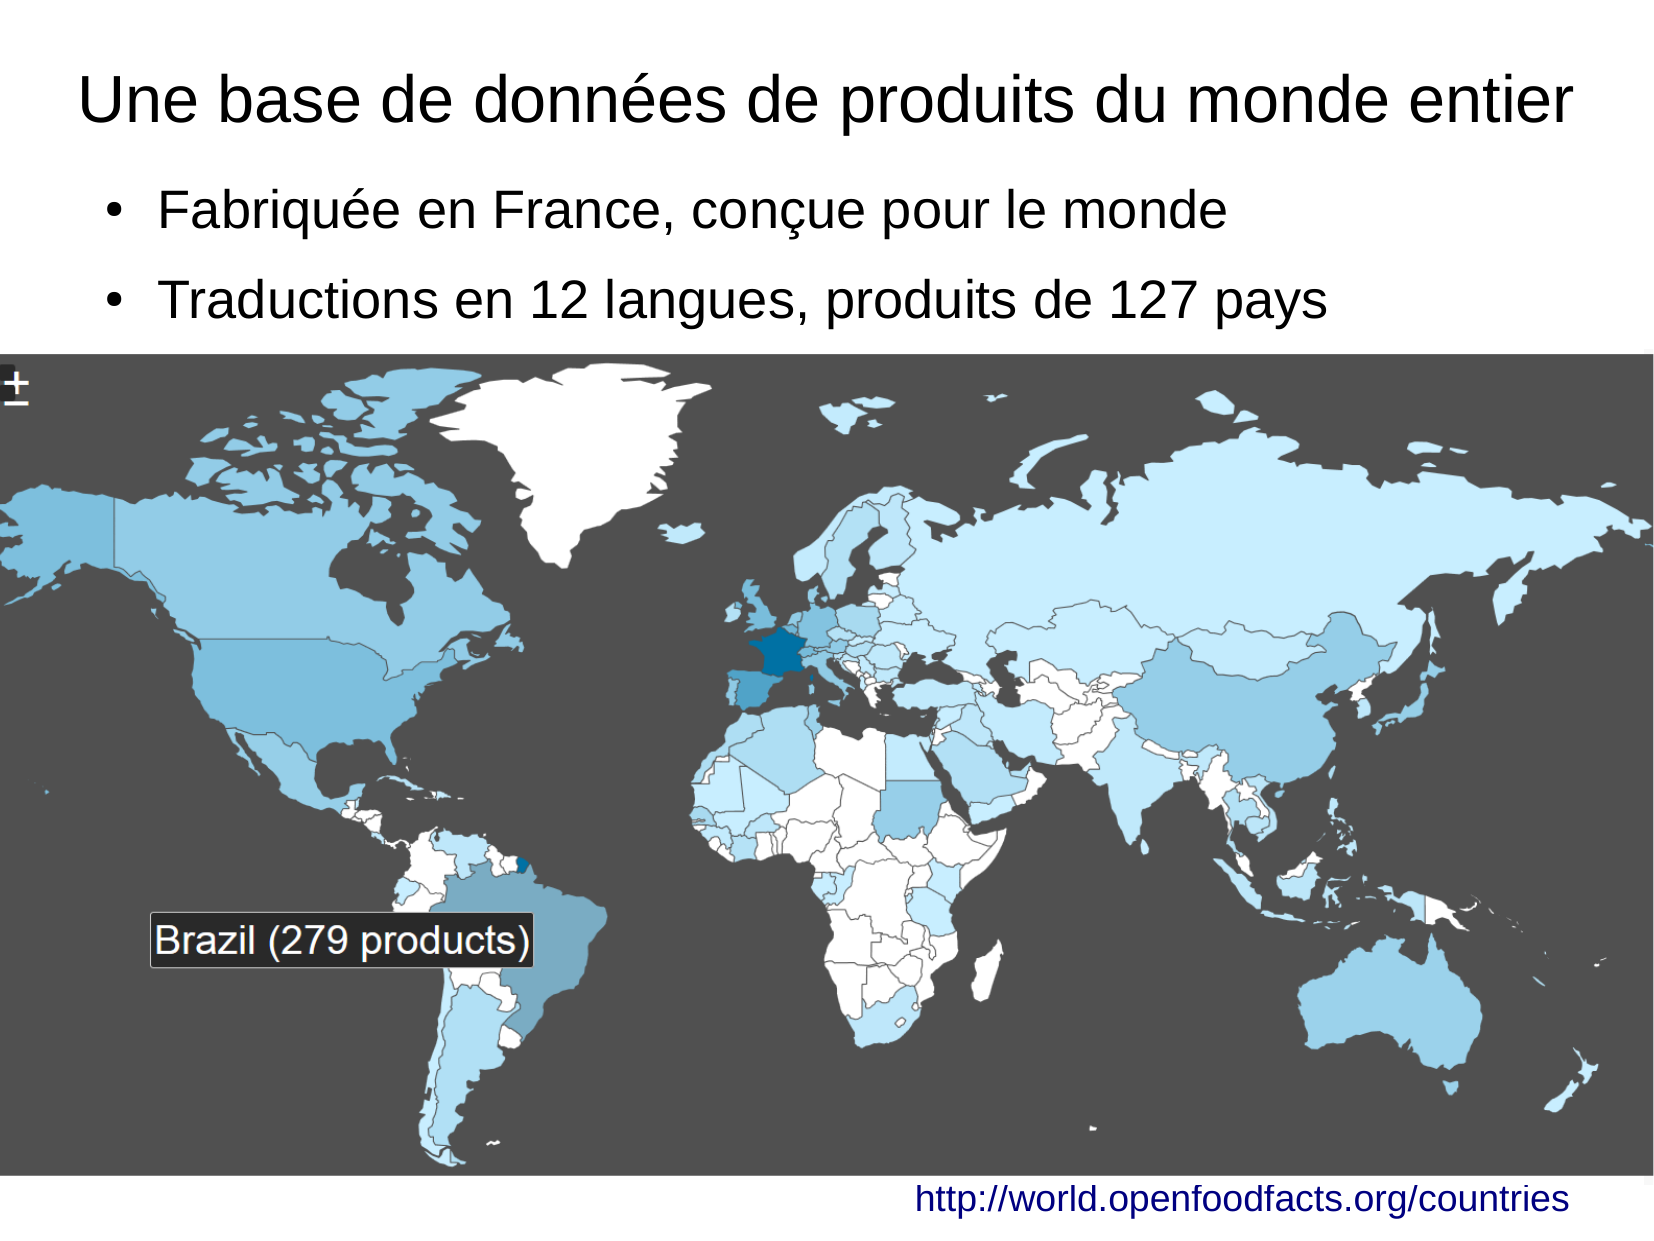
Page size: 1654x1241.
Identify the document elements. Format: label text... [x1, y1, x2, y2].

picture [0, 349, 1654, 1186]
text_box http://world.openfoodfacts.org/countries [900, 1186, 1654, 1241]
list Fabriquée en France, conçue pour le monde Traductions en 12 langues, produits de 127 pays [86, 180, 1576, 349]
title Une base de données de produits du monde entier [63, 49, 1590, 151]
